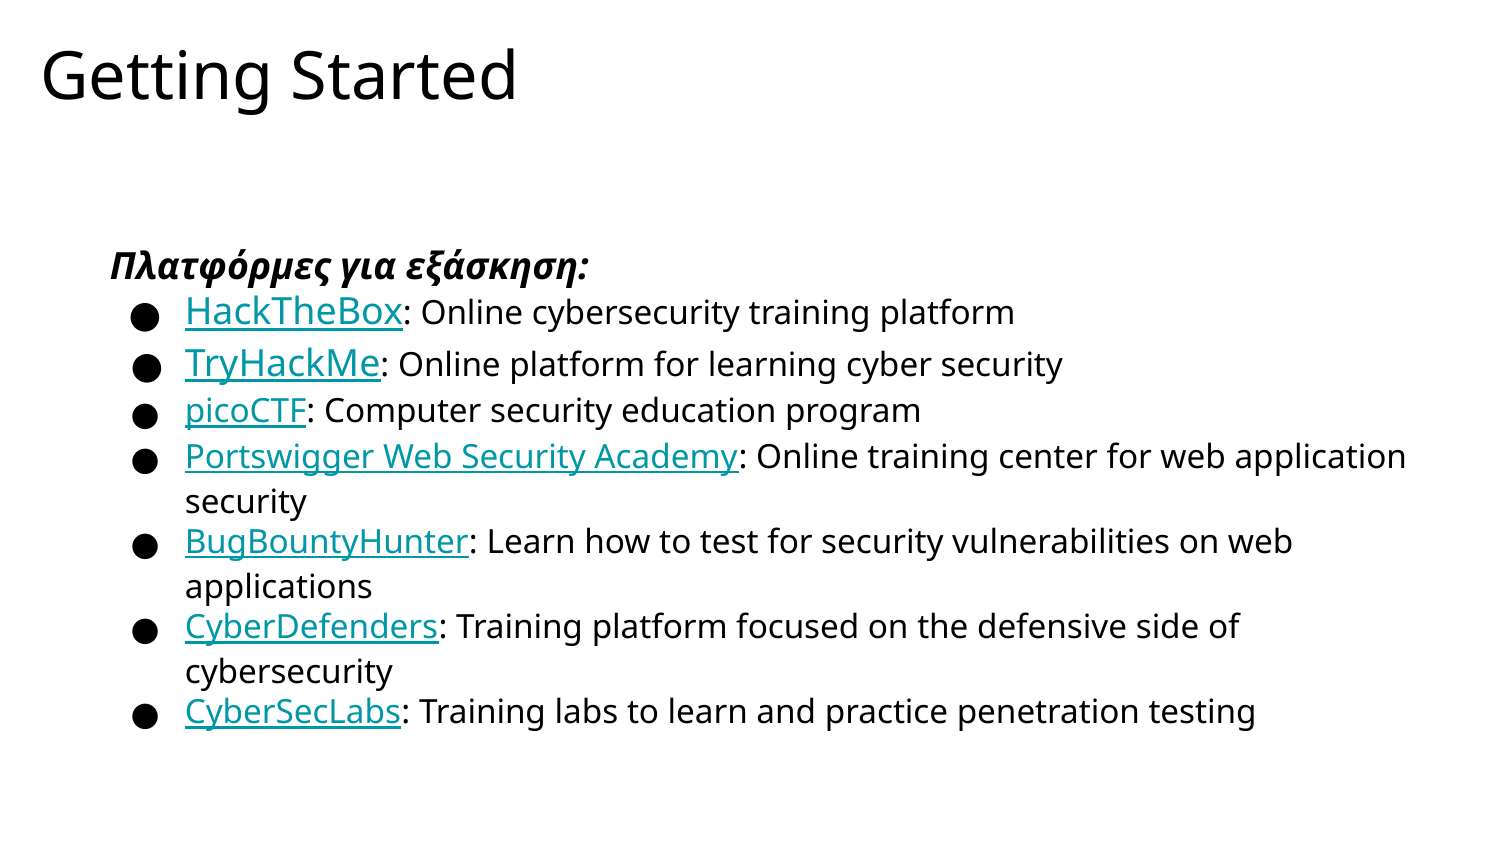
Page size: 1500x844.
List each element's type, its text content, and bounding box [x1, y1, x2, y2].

text_box Πλατφόρμες για εξάσκηση: HackTheBox: Online cybersecurity training platform TryHackMe: Online platform for learning cyber security picoCTF: Computer security education program Portswigger Web Security Academy: Online training center for web application security BugBountyHunter: Learn how to test for security vulnerabilities on web applications CyberDefenders: Training platform focused on the defensive side of cybersecurity CyberSecLabs: Training labs to learn and practice penetration testing [94, 235, 1436, 771]
text_box Getting Started >_Platforms to use [25, 23, 1465, 195]
